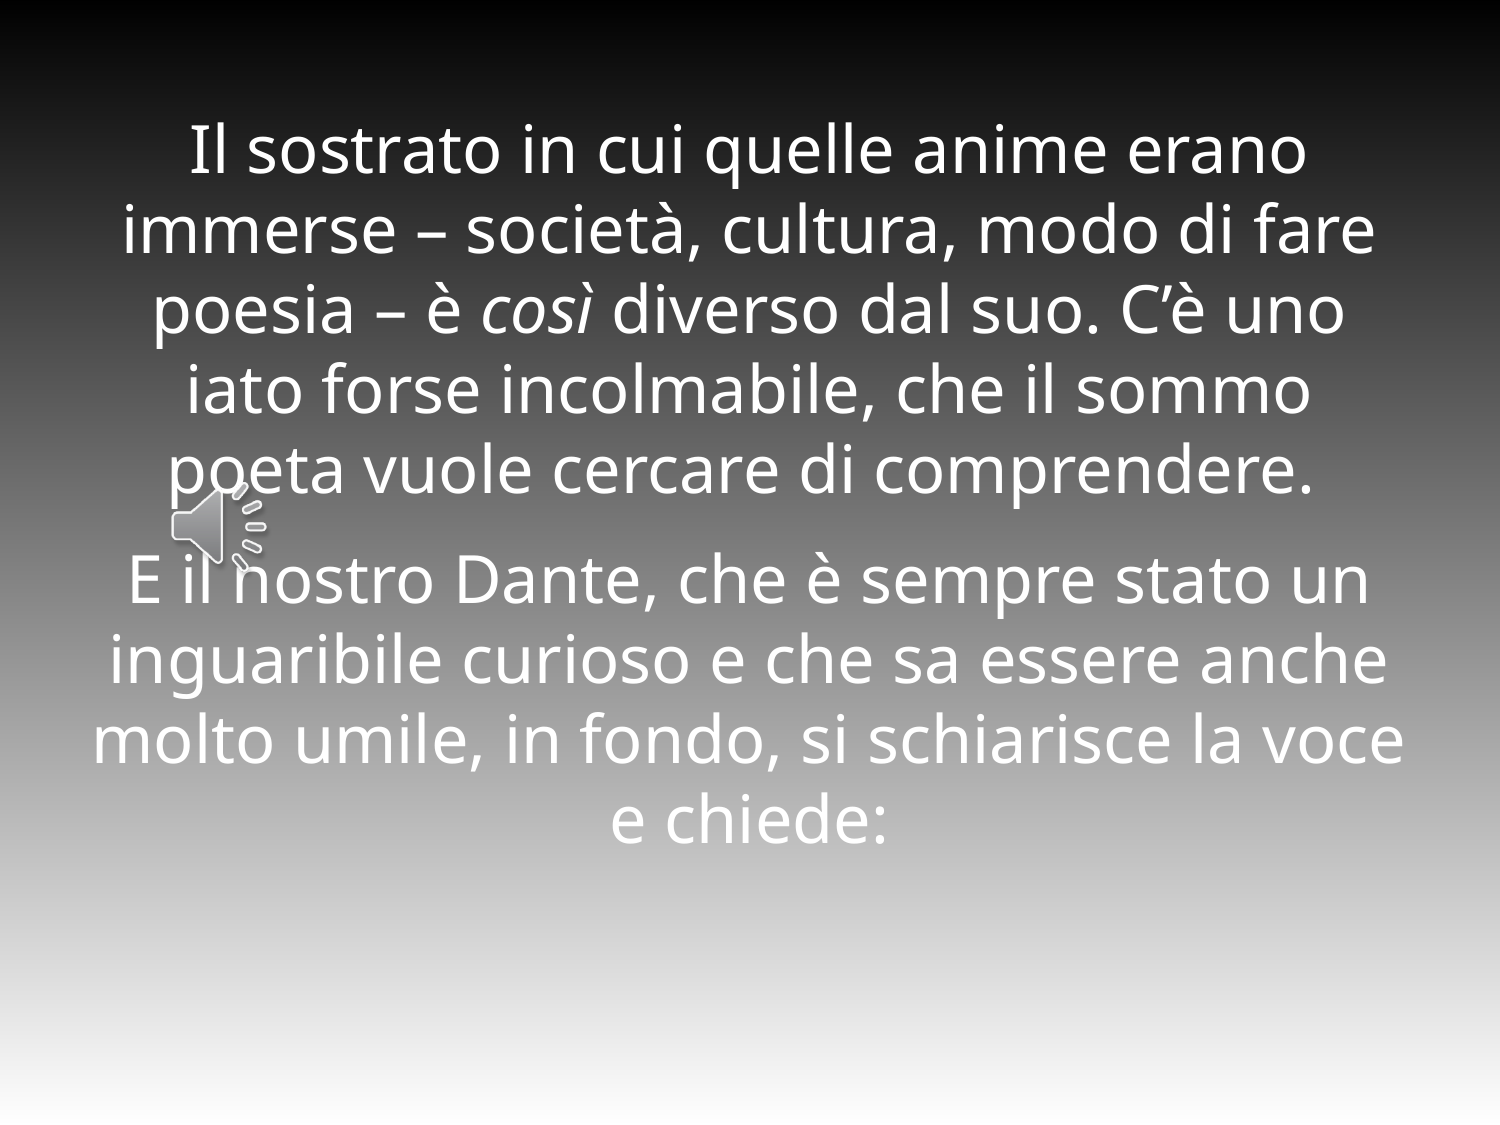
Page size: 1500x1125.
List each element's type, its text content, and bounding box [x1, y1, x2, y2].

list Il sostrato in cui quelle anime erano immerse – società, cultura, modo di fare poesia – è così diverso dal suo. C’è uno iato forse incolmabile, che il sommo poeta vuole cercare di comprendere. E il nostro Dante, che è sempre stato un inguaribile curioso e che sa essere anche molto umile, in fondo, si schiarisce la voce e chiede: [75, 99, 1425, 1005]
picture [171, 479, 272, 580]
